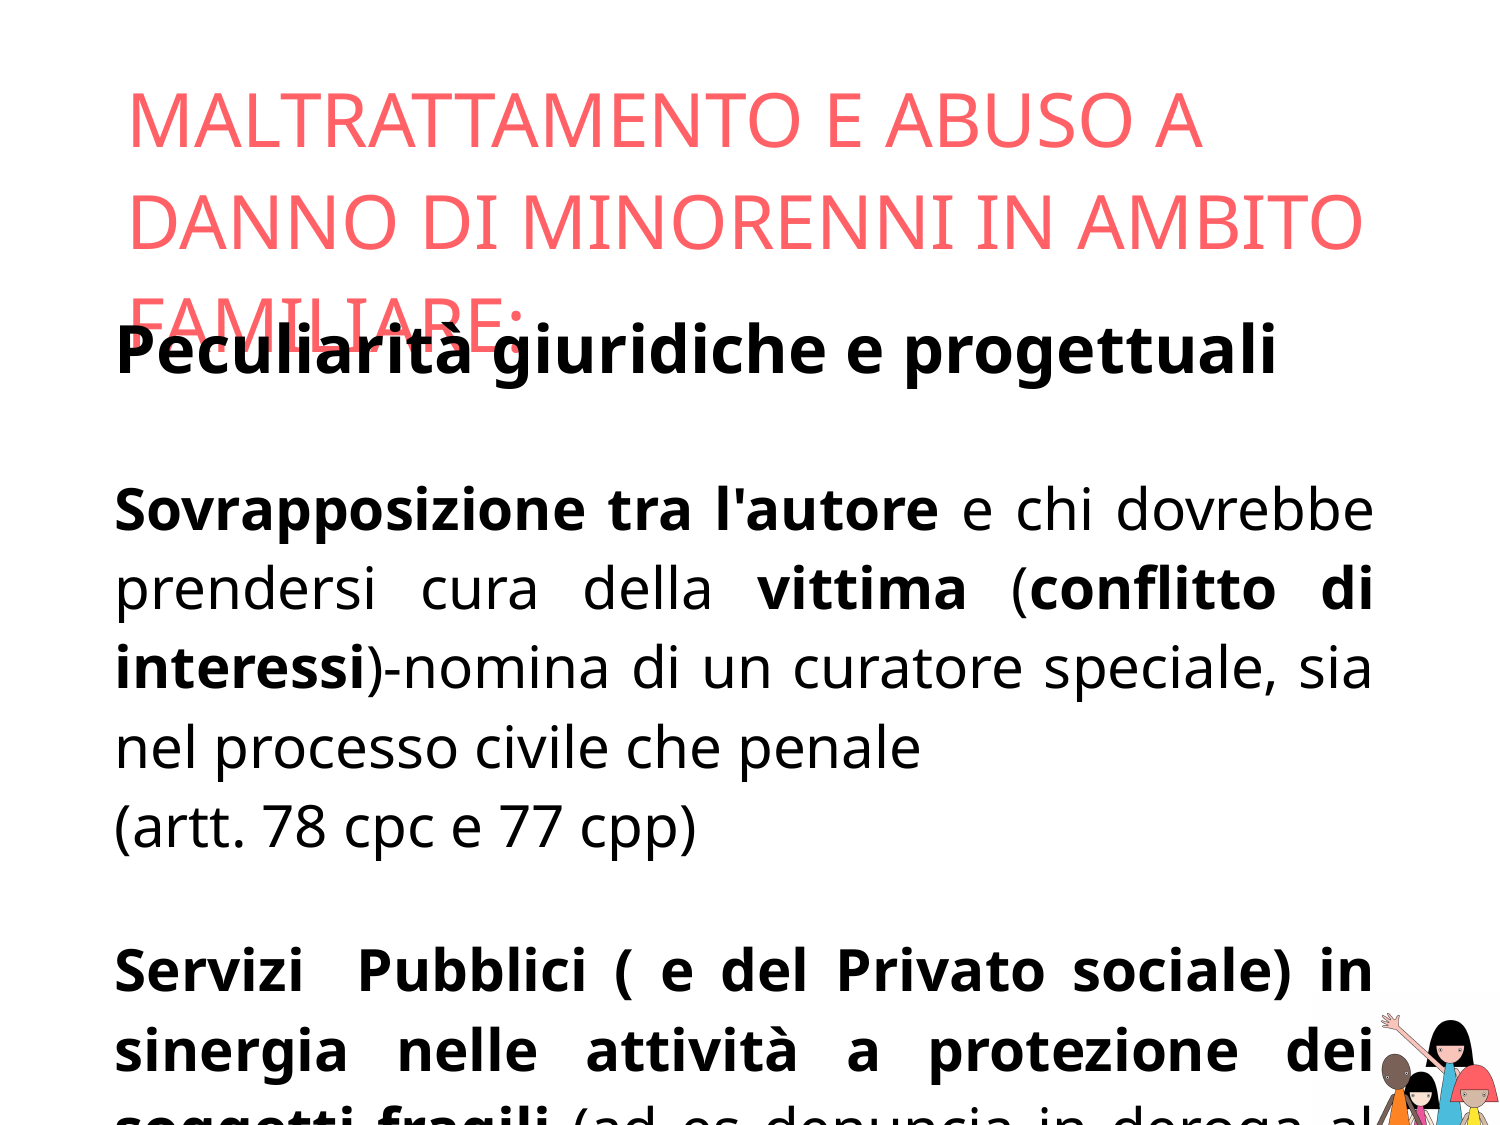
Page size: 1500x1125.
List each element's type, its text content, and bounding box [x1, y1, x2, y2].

text_box MALTRATTAMENTO E ABUSO A DANNO DI MINORENNI IN AMBITO FAMILIARE: [111, 59, 1406, 278]
text_box Peculiarità giuridiche e progettuali Sovrapposizione tra l'autore e chi dovrebbe prendersi cura della vittima (conflitto di interessi)-nomina di un curatore speciale, sia nel processo civile che penale (artt. 78 cpc e 77 cpp) Servizi Pubblici ( e del Privato sociale) in sinergia nelle attività a protezione dei soggetti fragili (ad es denuncia in deroga al segreto professionale, progetto di sostegno e cura, assistenze alla vittima in ambito processuale ) [99, 295, 1394, 879]
